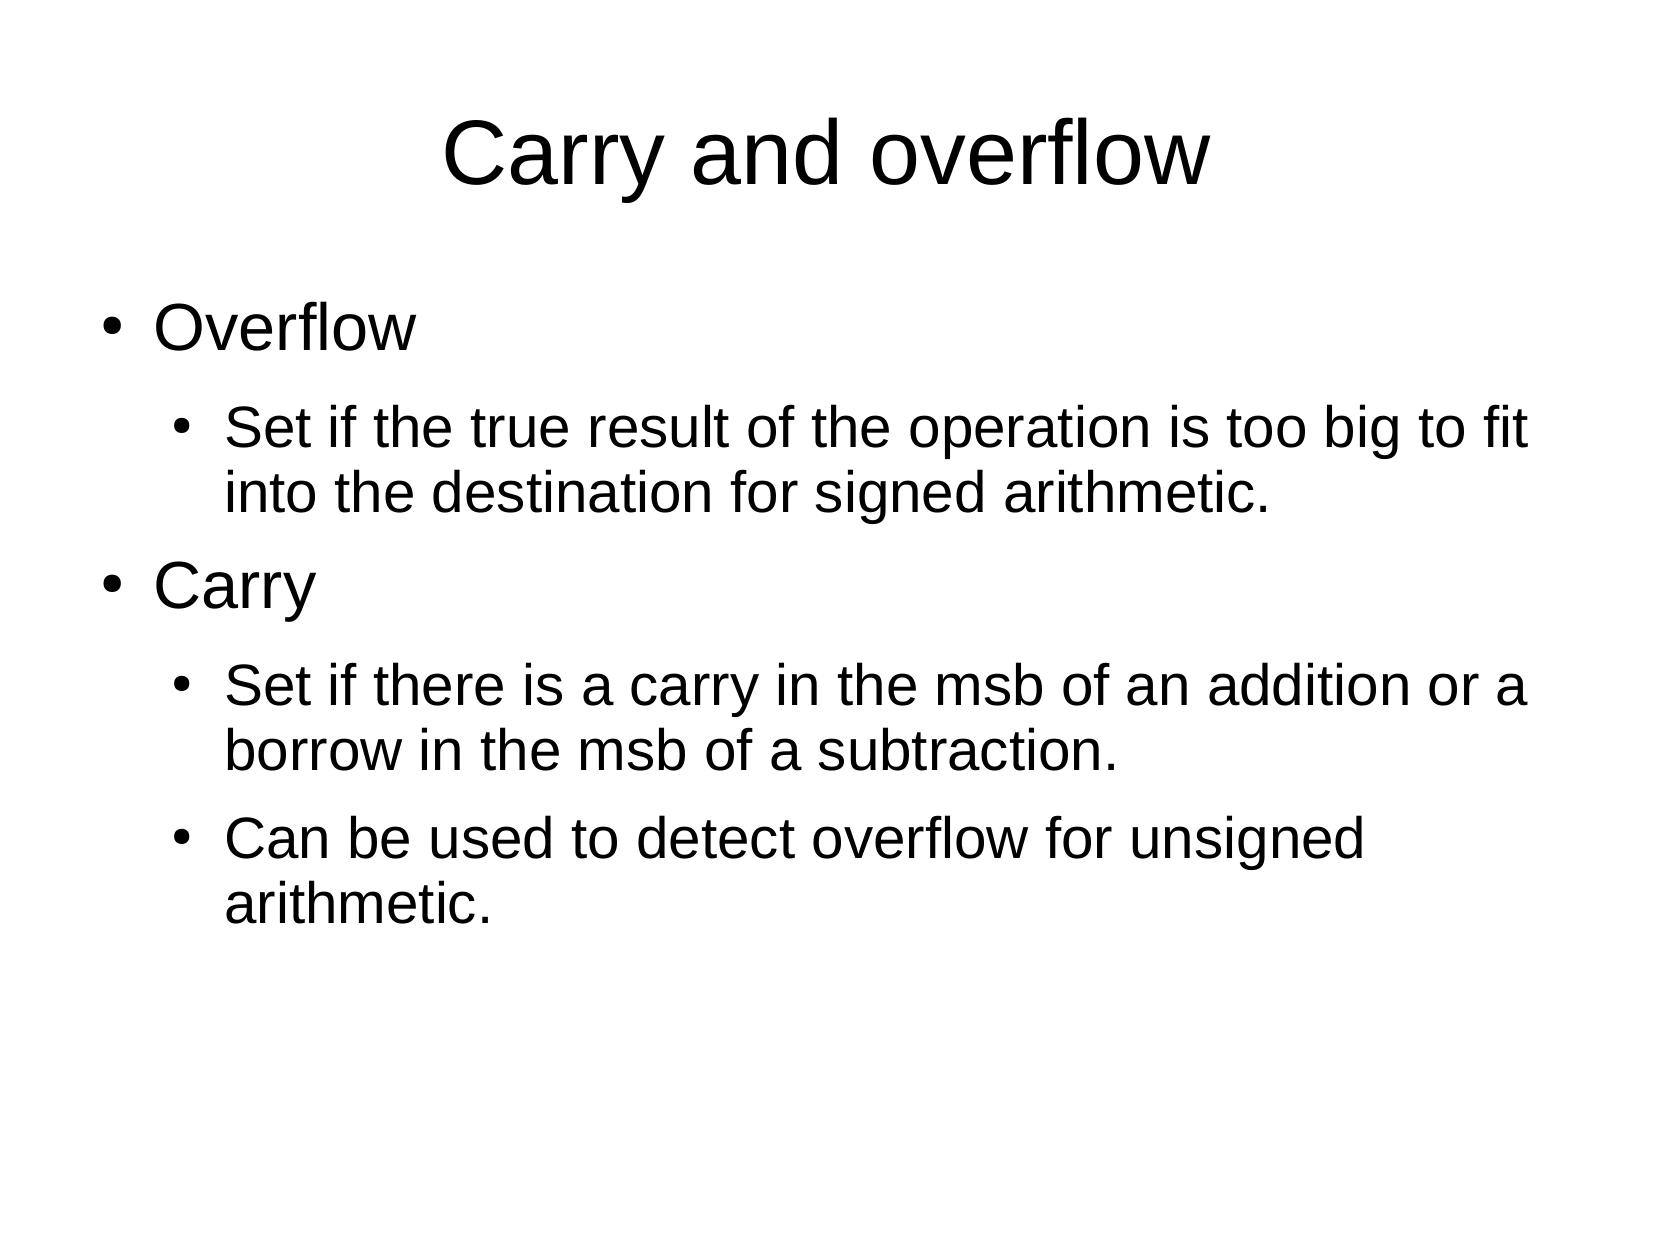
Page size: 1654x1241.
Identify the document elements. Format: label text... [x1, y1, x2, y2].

list Overflow Set if the true result of the operation is too big to fit into the destination for signed arithmetic. Carry Set if there is a carry in the msb of an addition or a borrow in the msb of a subtraction. Can be used to detect overflow for unsigned arithmetic. [82, 290, 1571, 1109]
title Carry and overflow [82, 49, 1571, 257]
